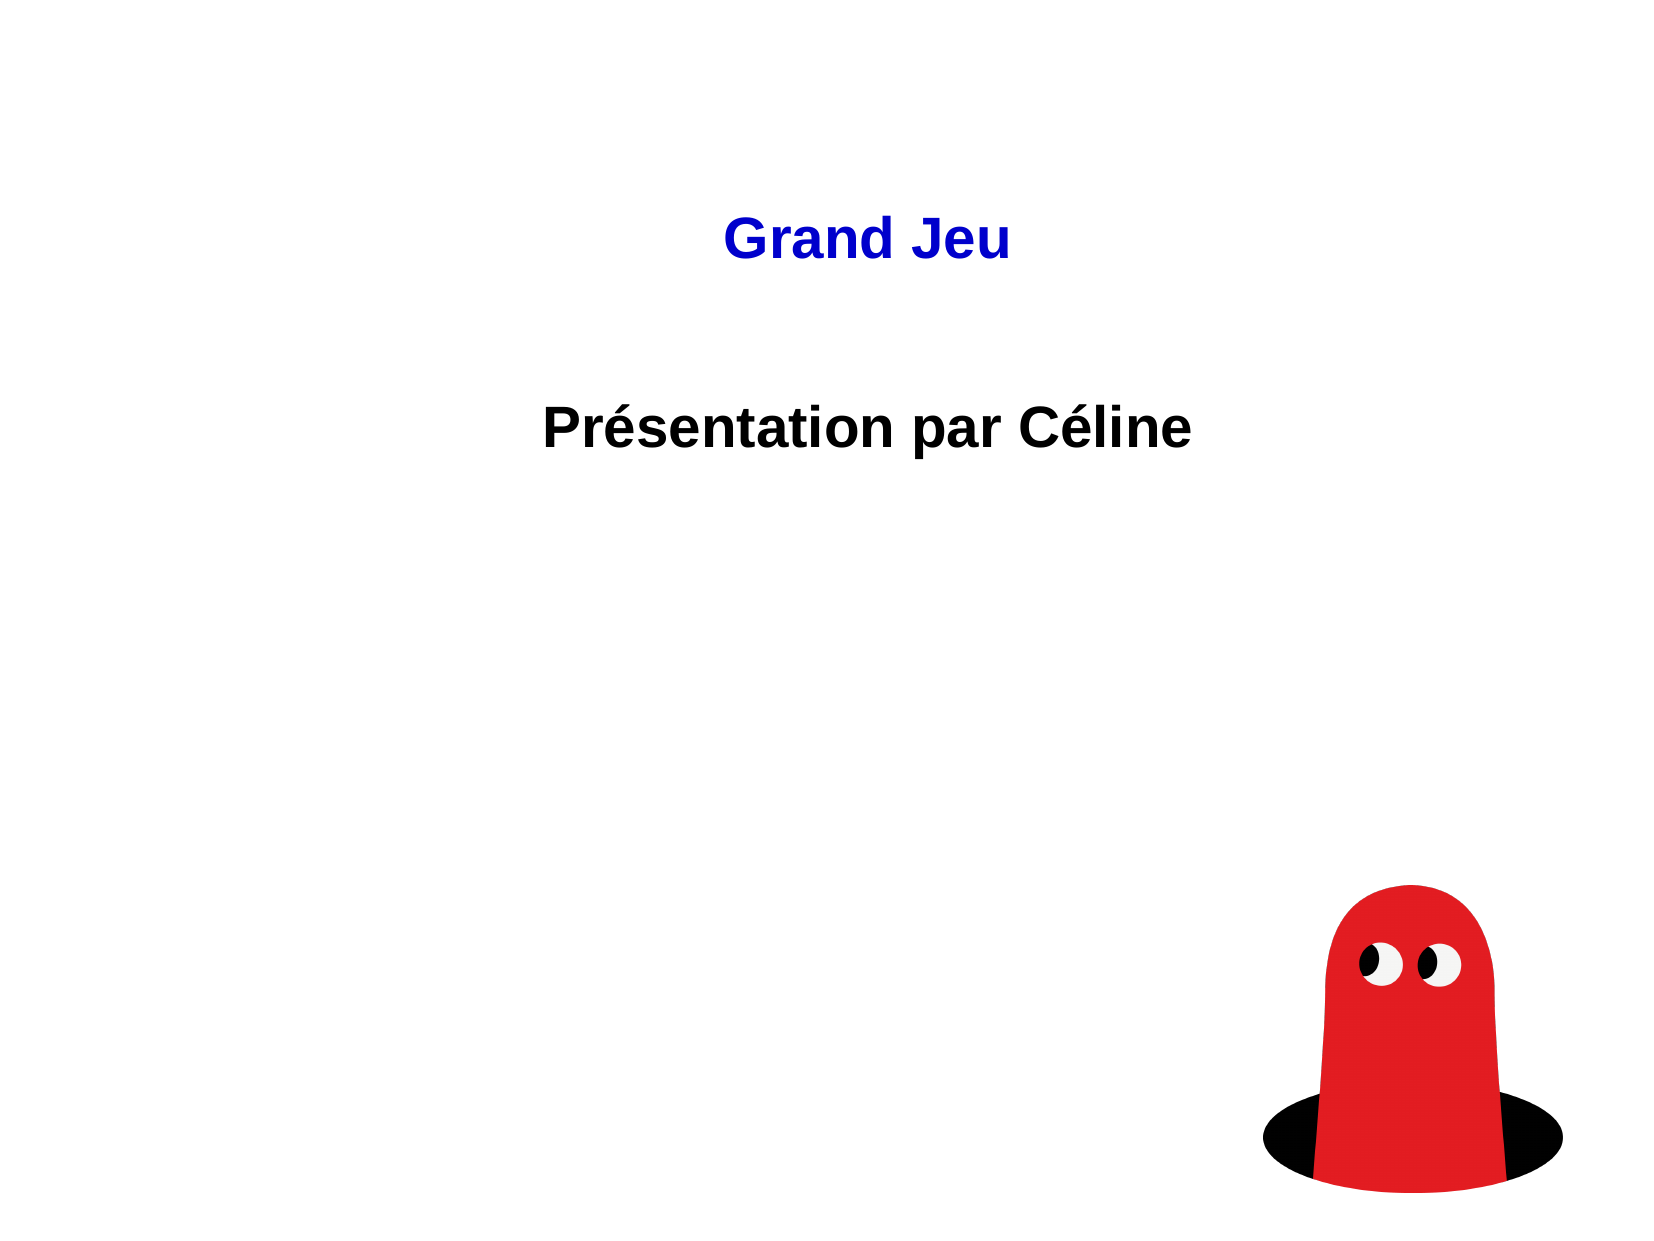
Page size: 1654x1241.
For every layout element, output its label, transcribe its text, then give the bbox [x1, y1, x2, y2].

list Grand Jeu Présentation par Céline [82, 206, 1583, 535]
picture [1263, 885, 1563, 1193]
